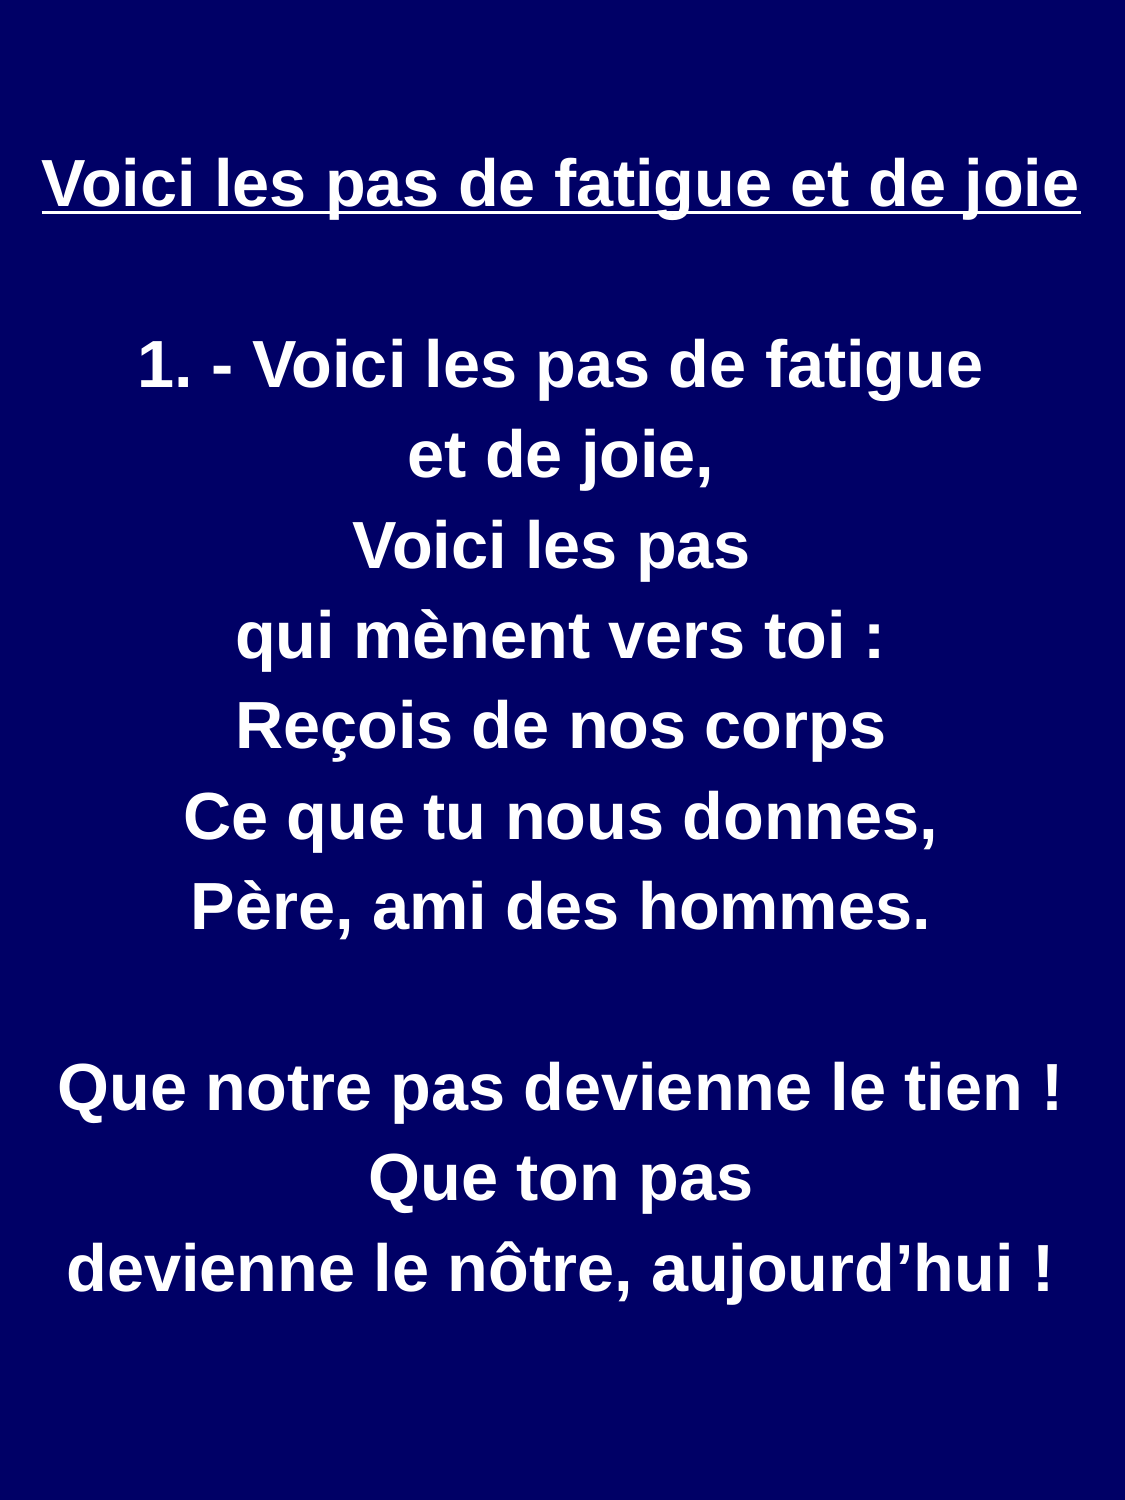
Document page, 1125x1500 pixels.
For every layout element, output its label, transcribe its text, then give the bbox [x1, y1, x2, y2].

text_box Voici les pas de fatigue et de joie 1. - Voici les pas de fatigue et de joie, Voici les pas qui mènent vers toi : Reçois de nos corps Ce que tu nous donnes, Père, ami des hommes. Que notre pas devienne le tien ! Que ton pas devienne le nôtre, aujourd’hui ! [0, 140, 1125, 1500]
